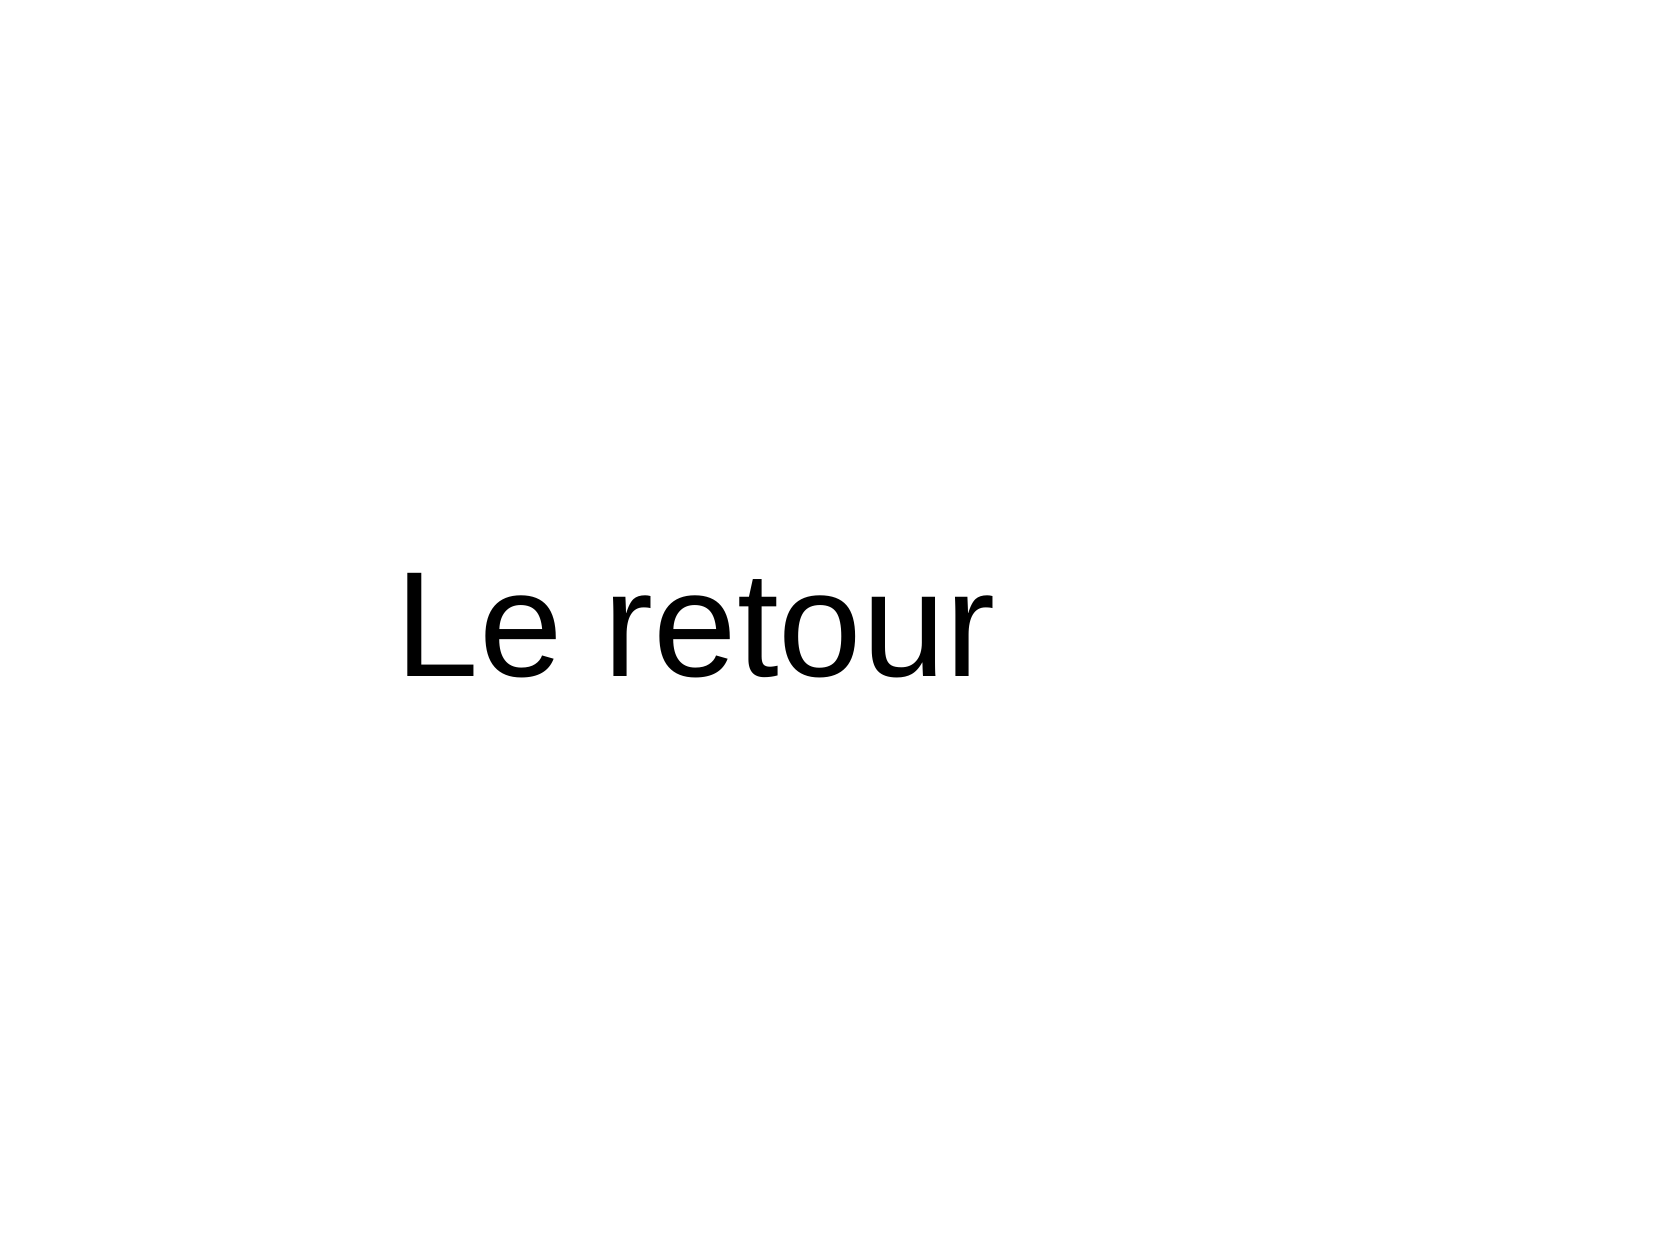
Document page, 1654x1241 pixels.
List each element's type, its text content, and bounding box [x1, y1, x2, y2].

text_box Le retour [380, 533, 1279, 717]
